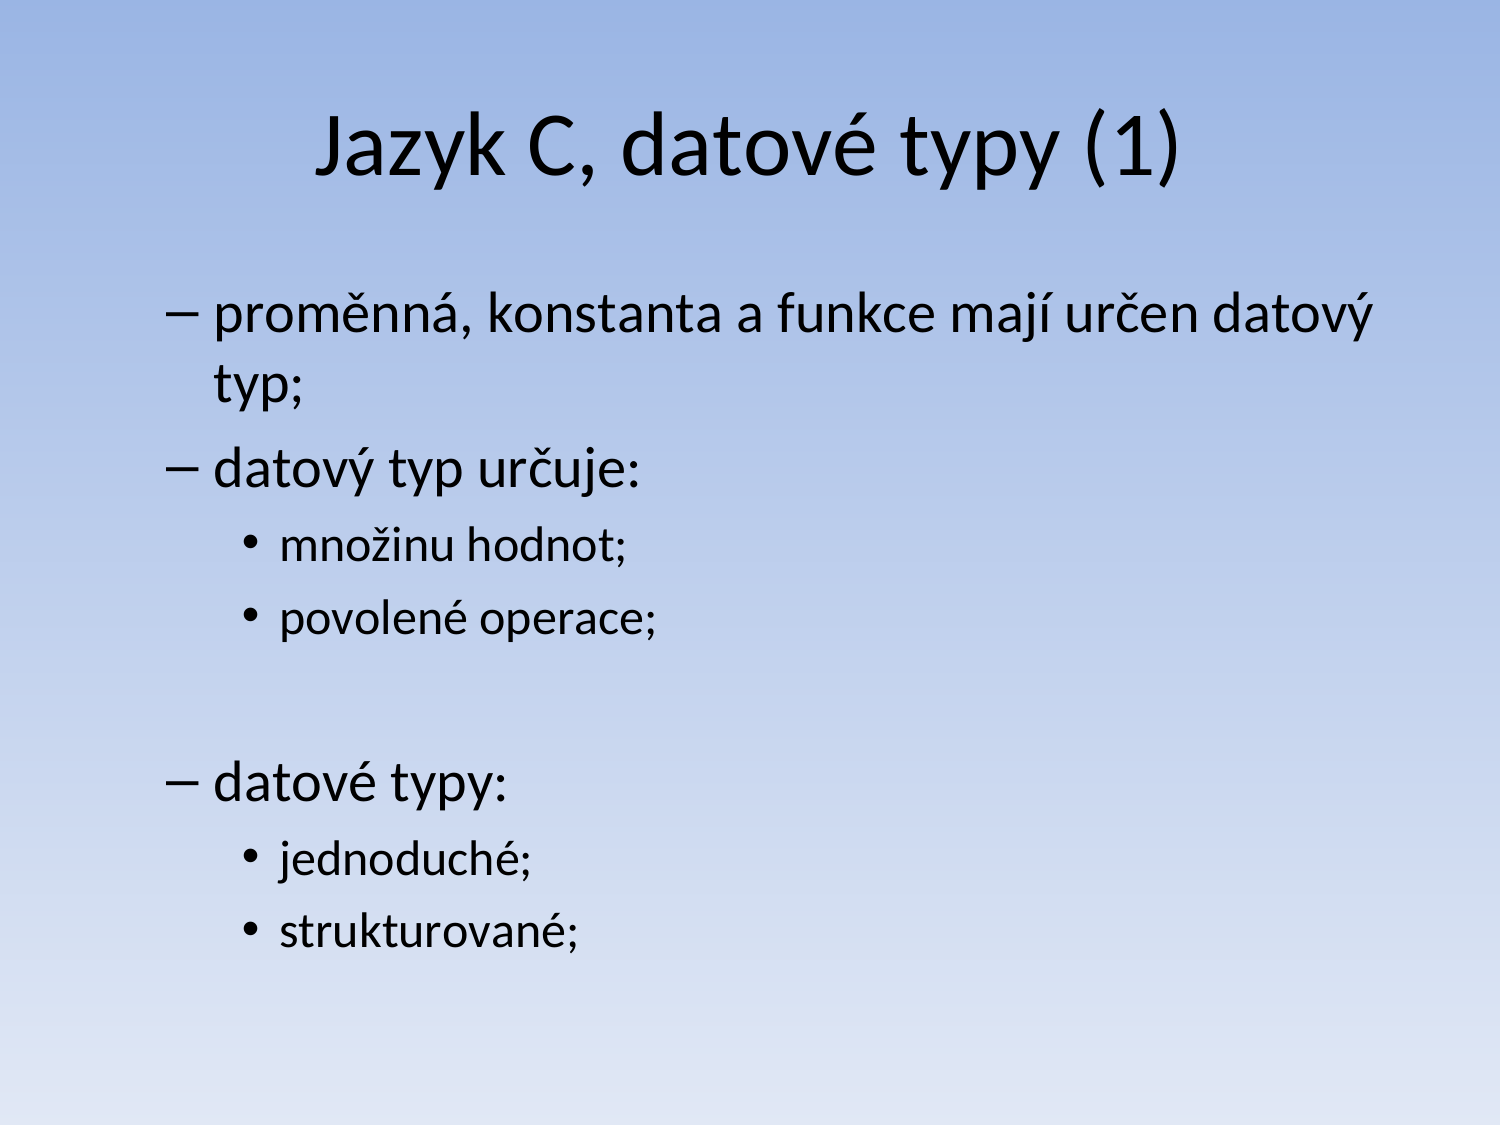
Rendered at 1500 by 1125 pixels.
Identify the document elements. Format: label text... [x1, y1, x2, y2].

title Jazyk C, datové typy (1) [75, 45, 1426, 233]
list proměnná, konstanta a funkce mají určen datový typ; datový typ určuje: množinu hodnot; povolené operace; datové typy: jednoduché; strukturované; [76, 267, 1427, 1010]
